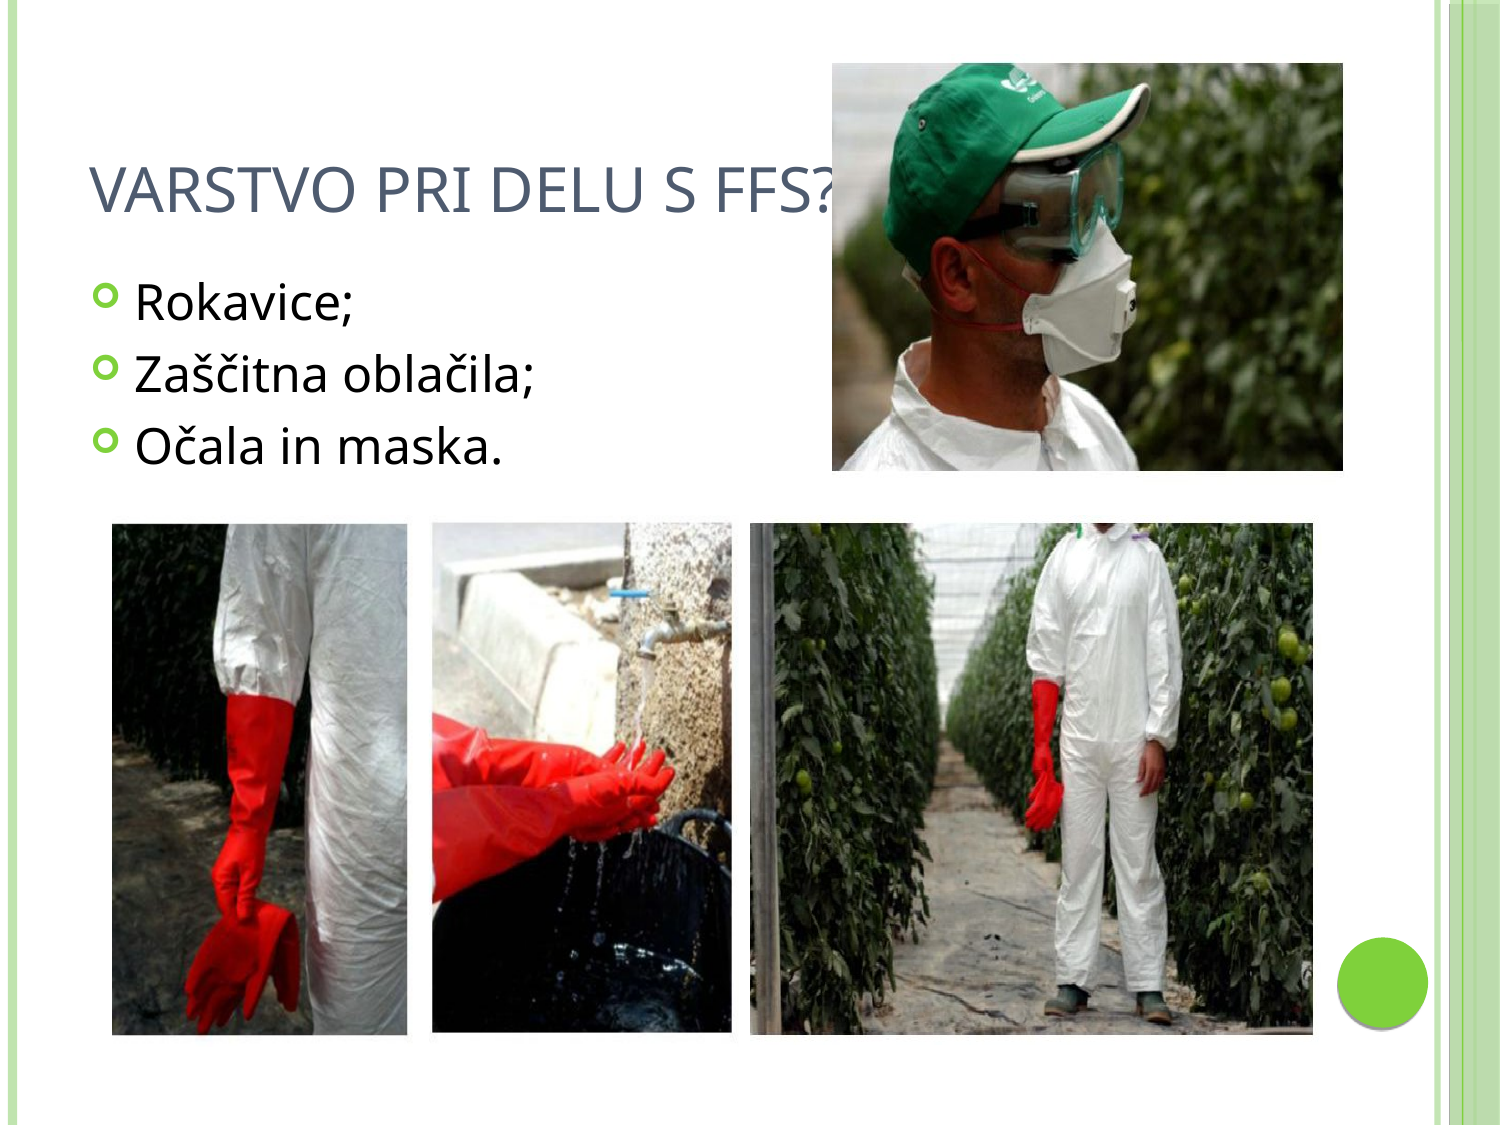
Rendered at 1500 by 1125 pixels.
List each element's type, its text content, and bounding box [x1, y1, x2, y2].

picture [832, 54, 1350, 485]
title Varstvo pri delu s ffs? [75, 45, 1300, 233]
picture [750, 515, 1322, 1045]
picture [112, 515, 739, 1047]
list Rokavice; Zaščitna oblačila; Očala in maska. [75, 262, 1300, 1062]
